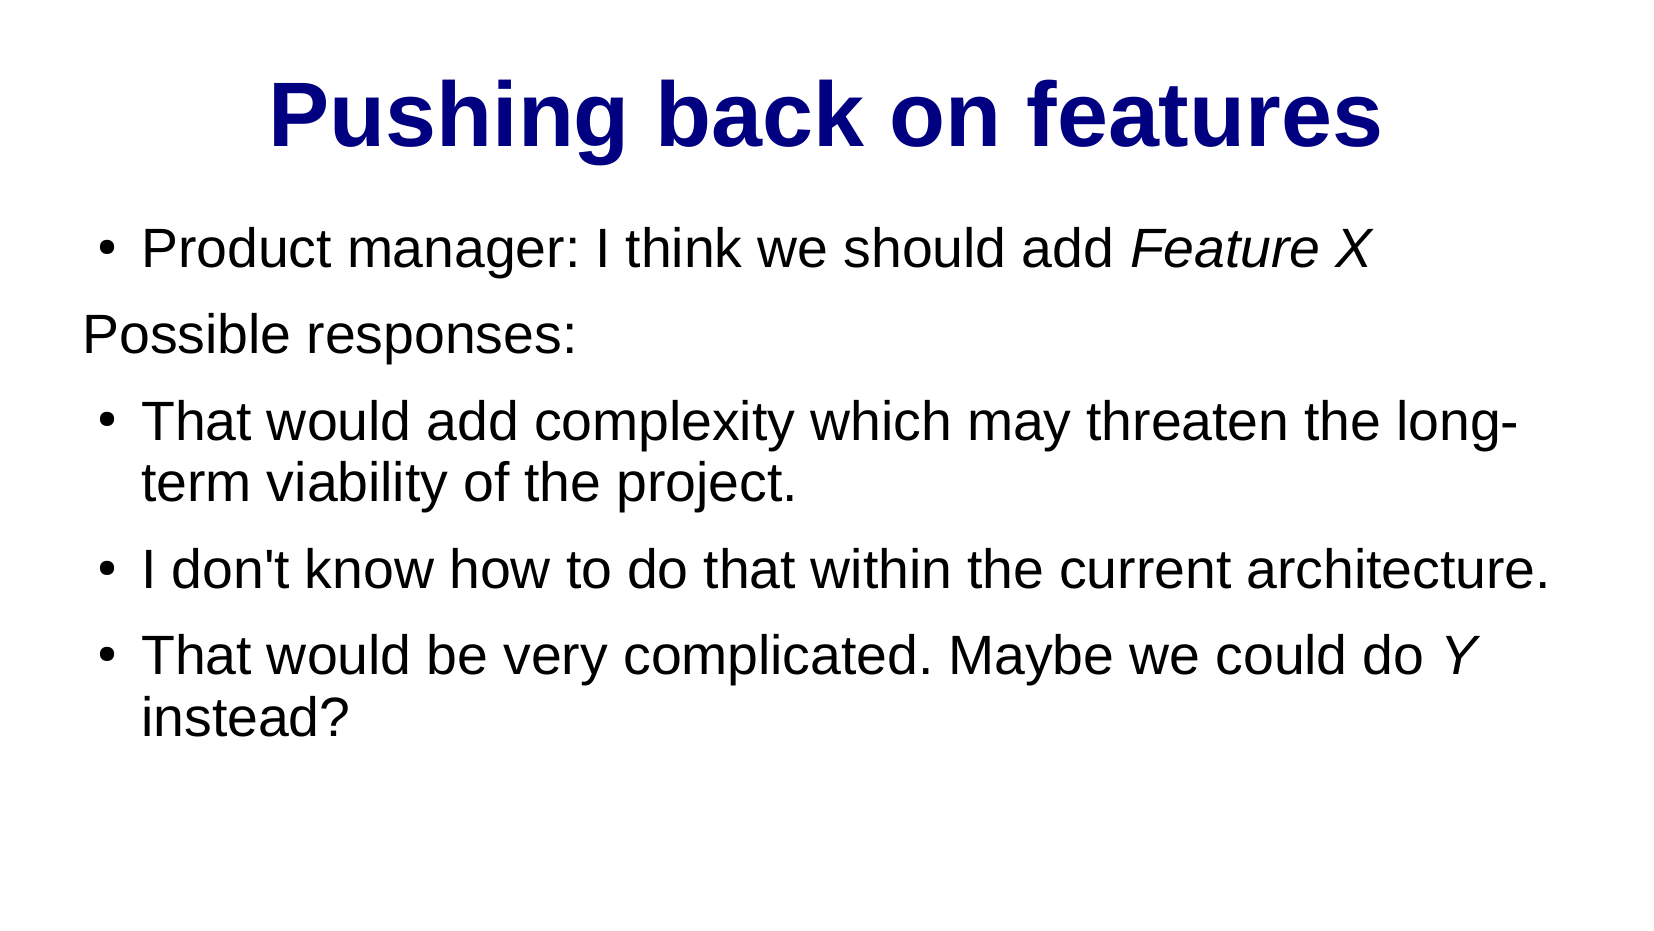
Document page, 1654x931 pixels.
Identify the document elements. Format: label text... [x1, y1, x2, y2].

title Pushing back on features [82, 37, 1571, 193]
list Product manager: I think we should add Feature X Possible responses: That would add complexity which may threaten the long-term viability of the project. I don't know how to do that within the current architecture. That would be very complicated. Maybe we could do Y instead? [82, 217, 1571, 758]
